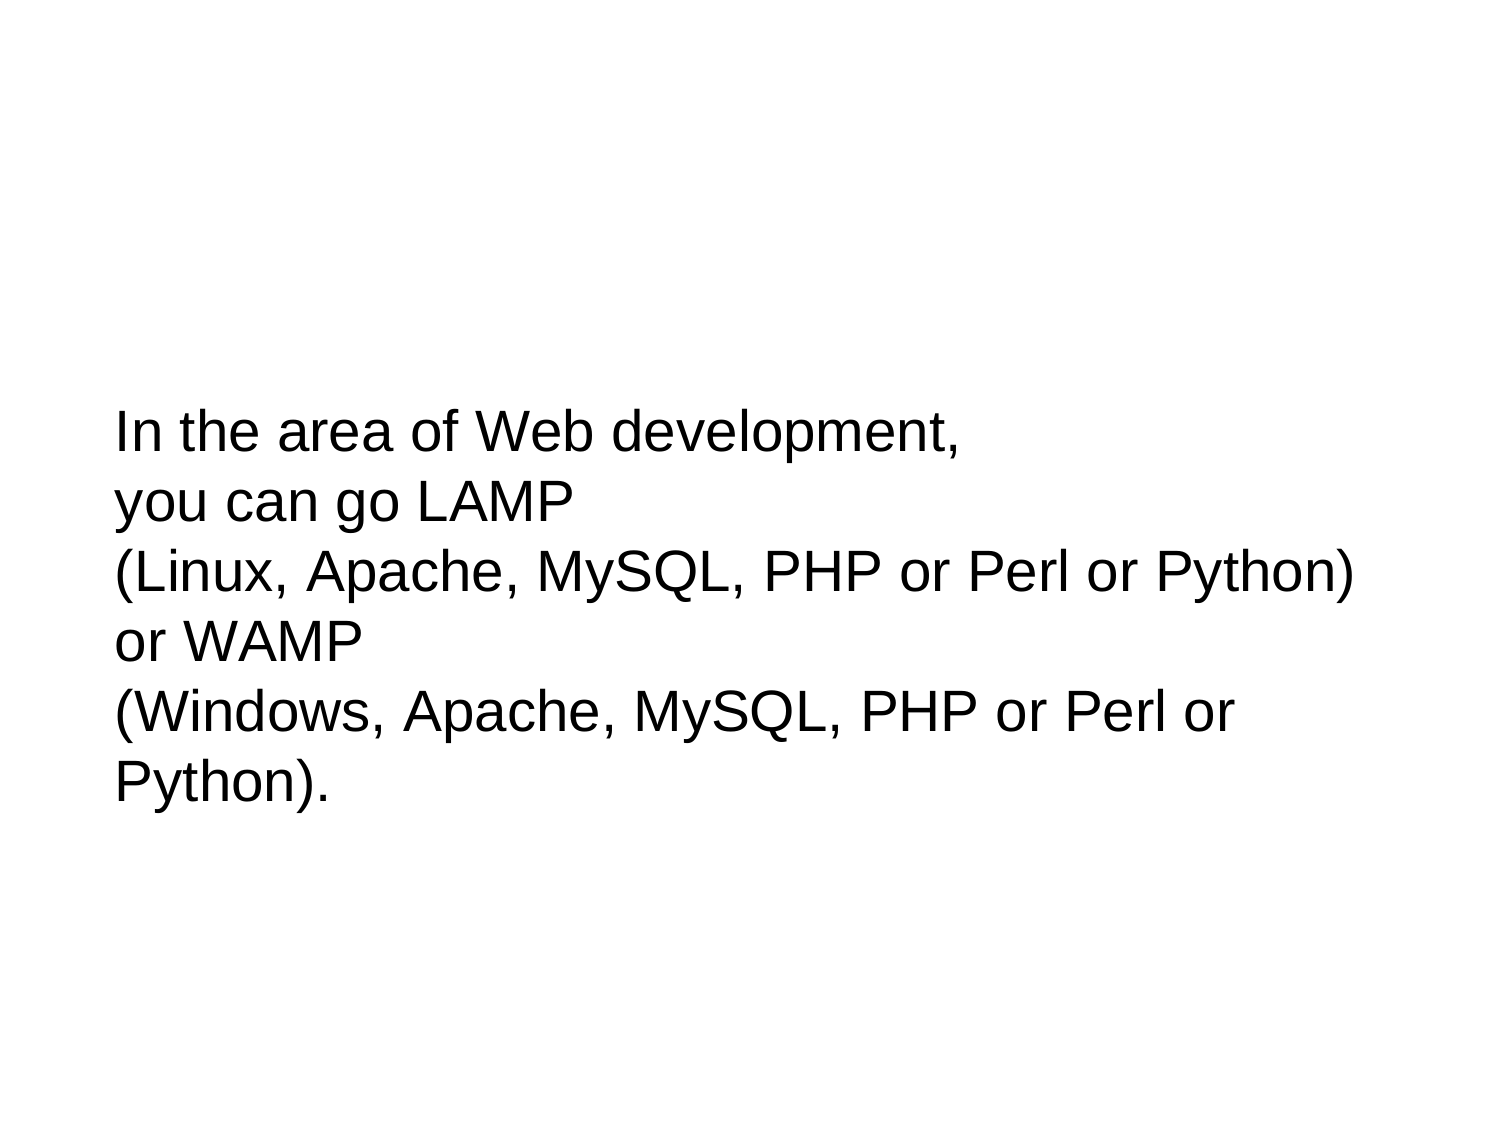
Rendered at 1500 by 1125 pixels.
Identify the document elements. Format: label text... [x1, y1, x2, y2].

text_box In the area of Web development, you can go LAMP (Linux, Apache, MySQL, PHP or Perl or Python) or WAMP (Windows, Apache, MySQL, PHP or Perl or Python). [100, 385, 1436, 821]
